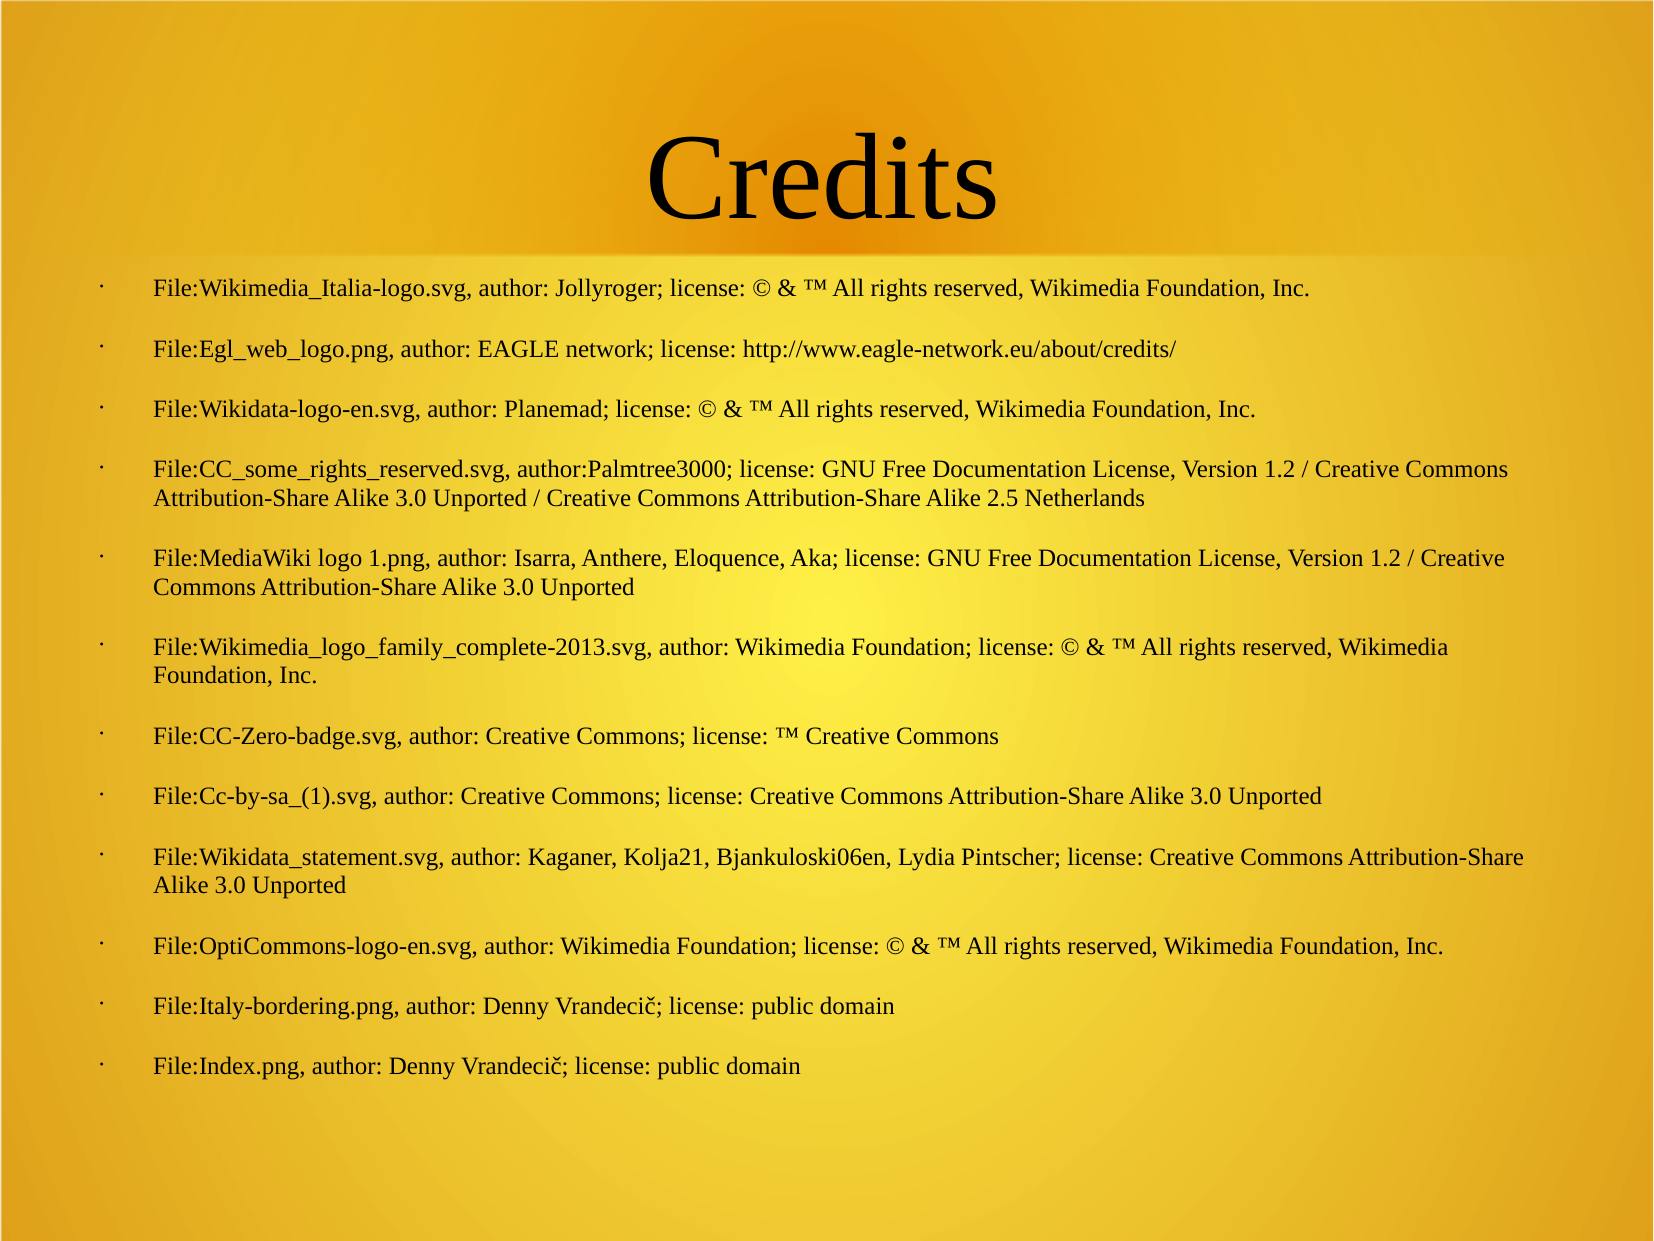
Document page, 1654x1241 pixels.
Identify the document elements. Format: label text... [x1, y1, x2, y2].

list File:Wikimedia_Italia-logo.svg, author: Jollyroger; license: © & ™ All rights reserved, Wikimedia Foundation, Inc. File:Egl_web_logo.png, author: EAGLE network; license: http://www.eagle-network.eu/about/credits/ File:Wikidata-logo-en.svg, author: Planemad; license: © & ™ All rights reserved, Wikimedia Foundation, Inc. File:CC_some_rights_reserved.svg, author:Palmtree3000; license: GNU Free Documentation License, Version 1.2 / Creative Commons Attribution-Share Alike 3.0 Unported / Creative Commons Attribution-Share Alike 2.5 Netherlands File:MediaWiki logo 1.png, author: Isarra, Anthere, Eloquence, Aka; license: GNU Free Documentation License, Version 1.2 / Creative Commons Attribution-Share Alike 3.0 Unported File:Wikimedia_logo_family_complete-2013.svg, author: Wikimedia Foundation; license: © & ™ All rights reserved, Wikimedia Foundation, Inc. File:CC-Zero-badge.svg, author: Creative Commons; license: ™ Creative Commons File:Cc-by-sa_(1).svg, author: Creative Commons; license: Creative Commons Attribution-Share Alike 3.0 Unported File:Wikidata_statement.svg, author: Kaganer, Kolja21, Bjankuloski06en, Lydia Pintscher; license: Creative Commons Attribution-Share Alike 3.0 Unported File:OptiCommons-logo-en.svg, author: Wikimedia Foundation; license: © & ™ All rights reserved, Wikimedia Foundation, Inc. File:Italy-bordering.png, author: Denny Vrandecič; license: public domain File:Index.png, author: Denny Vrandecič; license: public domain [82, 272, 1571, 1170]
picture [0, 0, 1654, 1241]
title Credits [78, 70, 1567, 278]
